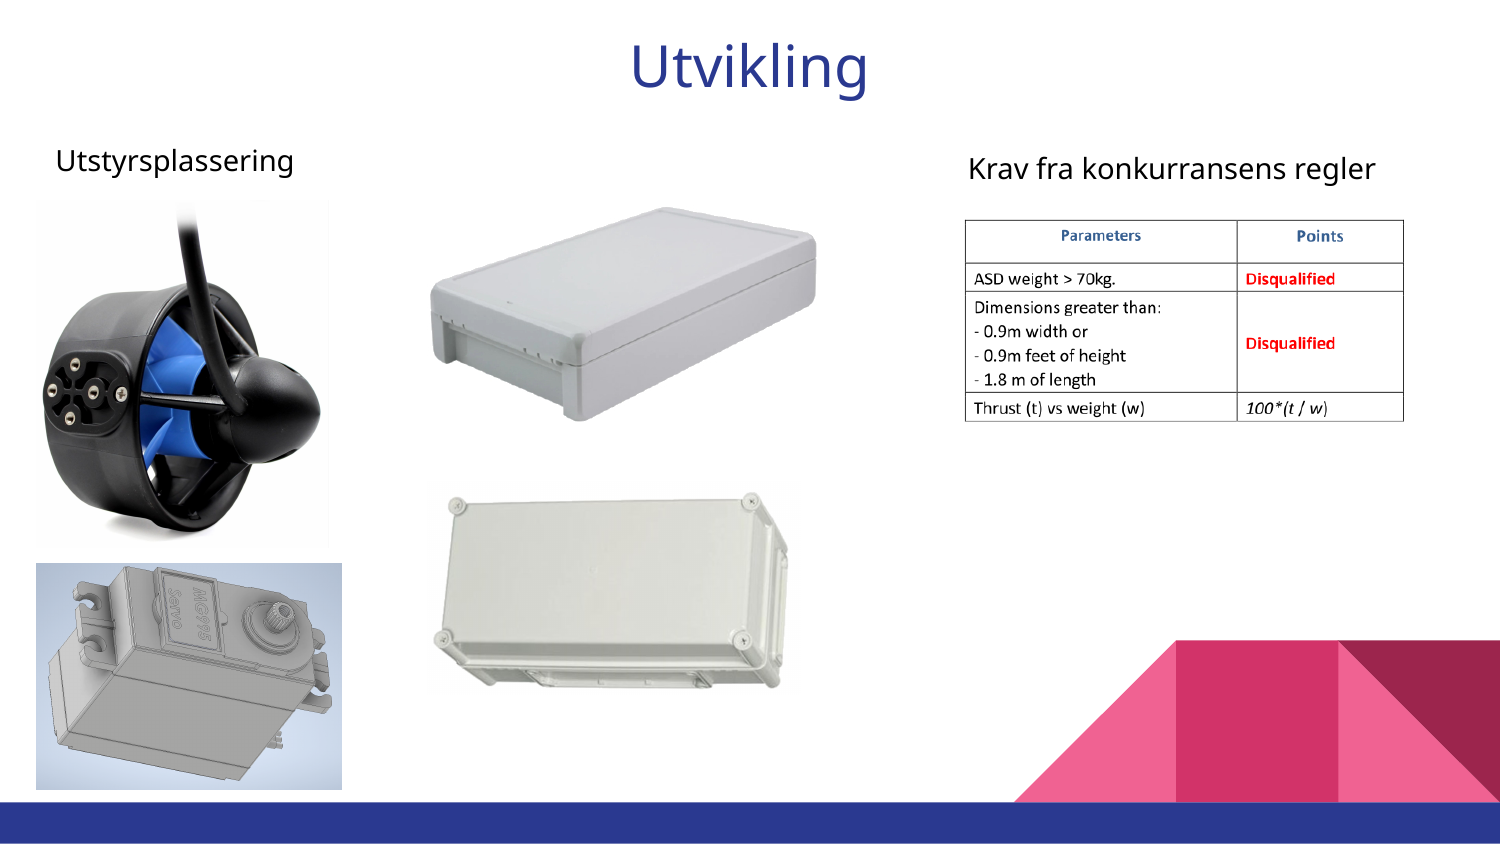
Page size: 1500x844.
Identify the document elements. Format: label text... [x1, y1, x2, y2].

picture [427, 205, 817, 422]
picture [36, 200, 329, 548]
title Utvikling [51, 14, 1449, 114]
picture [36, 563, 342, 790]
picture [961, 217, 1405, 422]
text_box Krav fra konkurransens regler [952, 135, 1449, 201]
text_box Utstyrsplassering [40, 126, 537, 192]
picture [427, 481, 801, 695]
